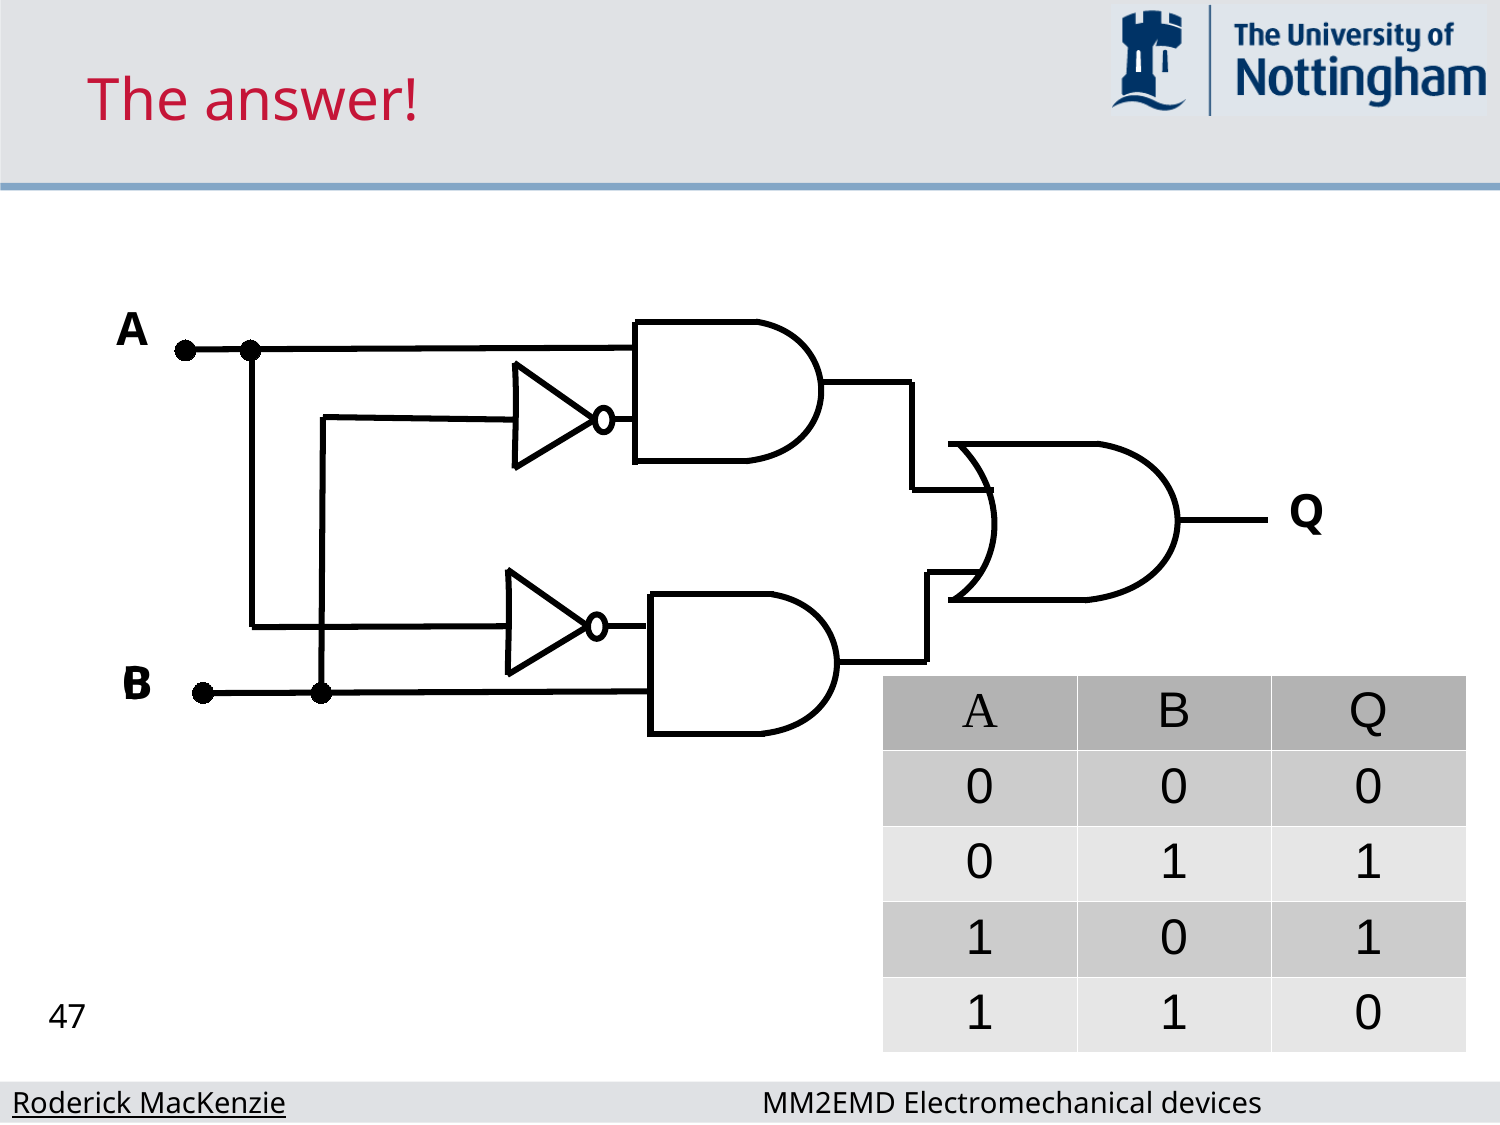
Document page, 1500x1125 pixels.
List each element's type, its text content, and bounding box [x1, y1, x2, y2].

text_box <number> [33, 987, 249, 1058]
table_cell 1 [883, 902, 1077, 977]
picture [1111, 4, 1487, 116]
text_box [239, 339, 261, 361]
table_header Q [1272, 676, 1466, 750]
table_cell 0 [883, 751, 1077, 826]
table_cell 0 [1078, 751, 1271, 826]
table_header B [1078, 676, 1271, 750]
text_box A [101, 291, 158, 362]
text_box [174, 339, 196, 361]
text_box Q [1273, 474, 1330, 545]
text_box B [107, 646, 164, 717]
table_cell 1 [1272, 827, 1466, 901]
table_header A [883, 676, 1077, 750]
table_cell 1 [1272, 902, 1466, 977]
table_cell 0 [883, 827, 1077, 901]
table_cell 1 [1078, 827, 1271, 901]
title The answer! [72, 45, 1113, 151]
text_box [310, 682, 332, 704]
table_cell 1 [1078, 978, 1271, 1052]
text_box [192, 682, 214, 704]
table_cell 0 [1272, 978, 1466, 1052]
table_cell 0 [1078, 902, 1271, 977]
table_cell 1 [883, 978, 1077, 1052]
table_cell 0 [1272, 751, 1466, 826]
